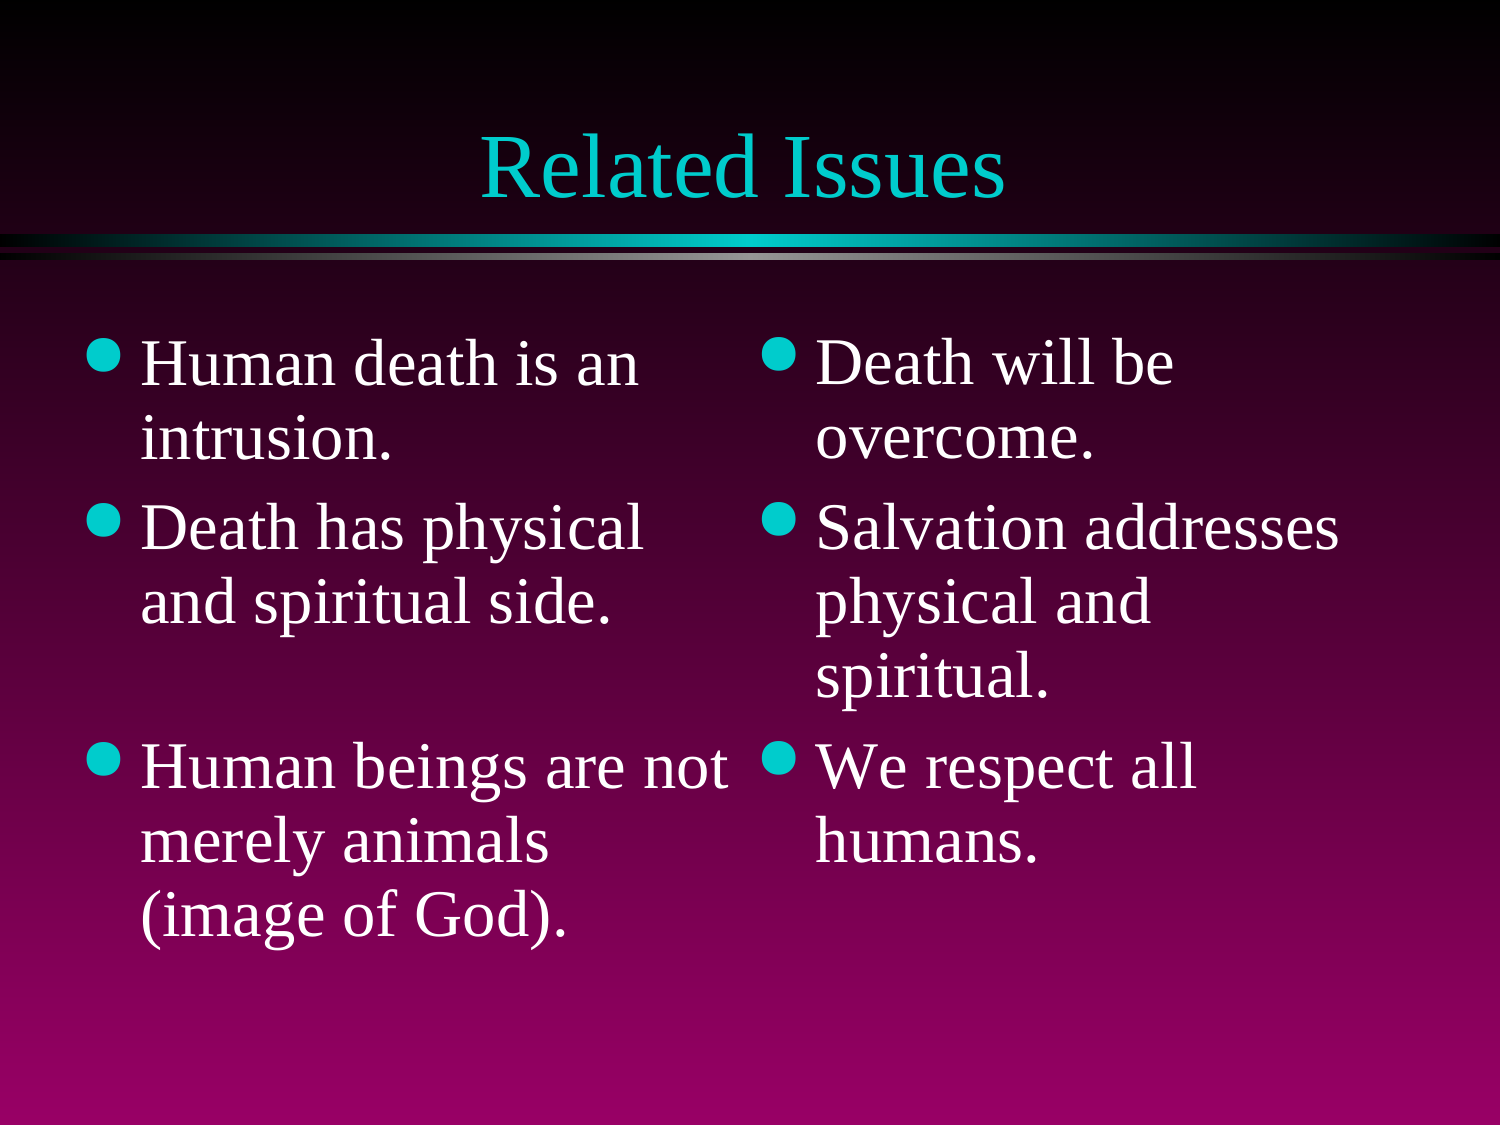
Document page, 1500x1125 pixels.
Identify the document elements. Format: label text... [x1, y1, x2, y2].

title Related Issues [99, 37, 1388, 225]
list Death will be overcome. Salvation addresses physical and spiritual. We respect all humans. [759, 324, 1388, 1068]
list Human death is an intrusion. Death has physical and spiritual side. Human beings are not merely animals (image of God). [84, 325, 751, 1069]
